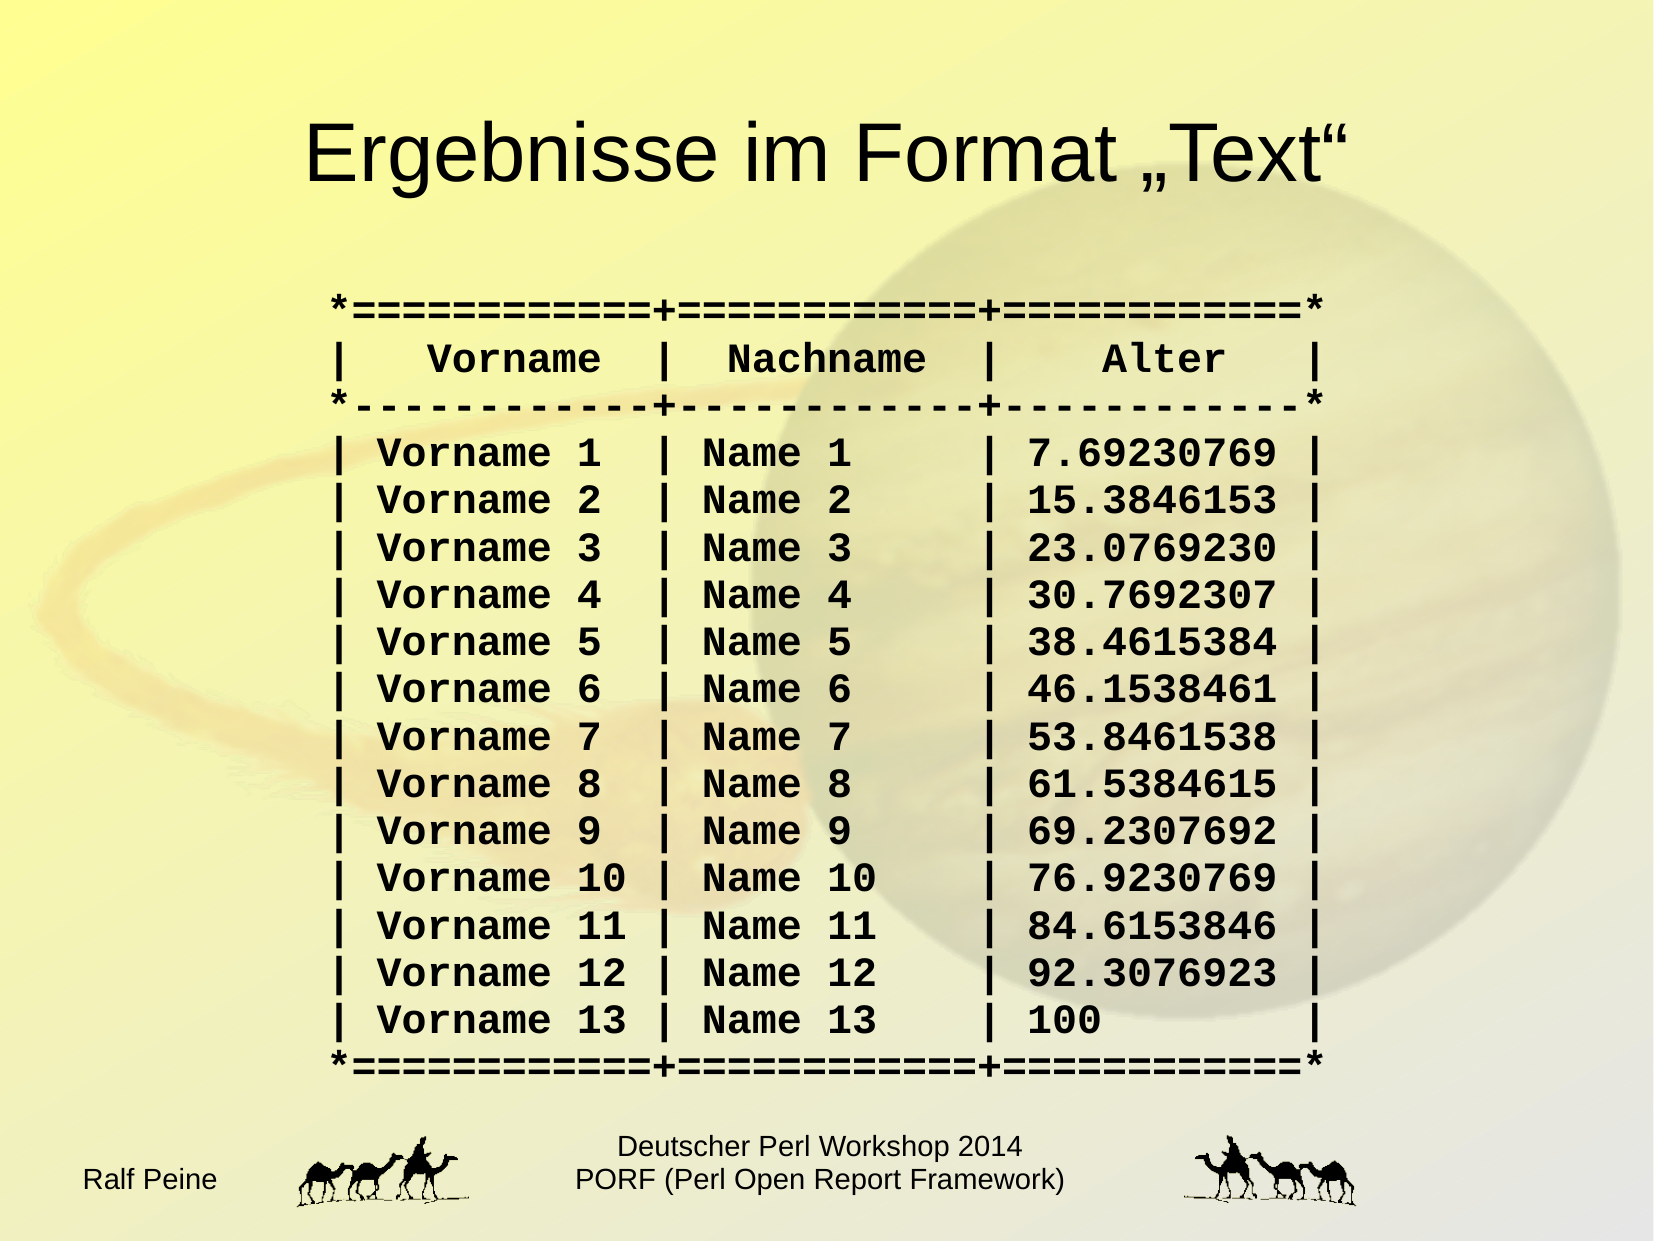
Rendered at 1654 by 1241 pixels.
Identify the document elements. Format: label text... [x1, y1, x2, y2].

picture [3, 138, 1654, 1054]
list *============+============+============* | Vorname | Nachname | Alter | *------------+------------+------------* | Vorname 1 | Name 1 | 7.69230769 | | Vorname 2 | Name 2 | 15.3846153 | | Vorname 3 | Name 3 | 23.0769230 | | Vorname 4 | Name 4 | 30.7692307 | | Vorname 5 | Name 5 | 38.4615384 | | Vorname 6 | Name 6 | 46.1538461 | | Vorname 7 | Name 7 | 53.8461538 | | Vorname 8 | Name 8 | 61.5384615 | | Vorname 9 | Name 9 | 69.2307692 | | Vorname 10 | Name 10 | 76.9230769 | | Vorname 11 | Name 11 | 84.6153846 | | Vorname 12 | Name 12 | 92.3076923 | | Vorname 13 | Name 13 | 100 |*============+============+============* [82, 290, 1571, 1109]
picture [291, 1134, 469, 1214]
picture [1184, 1133, 1362, 1213]
title Ergebnisse im Format „Text“ [82, 49, 1571, 257]
